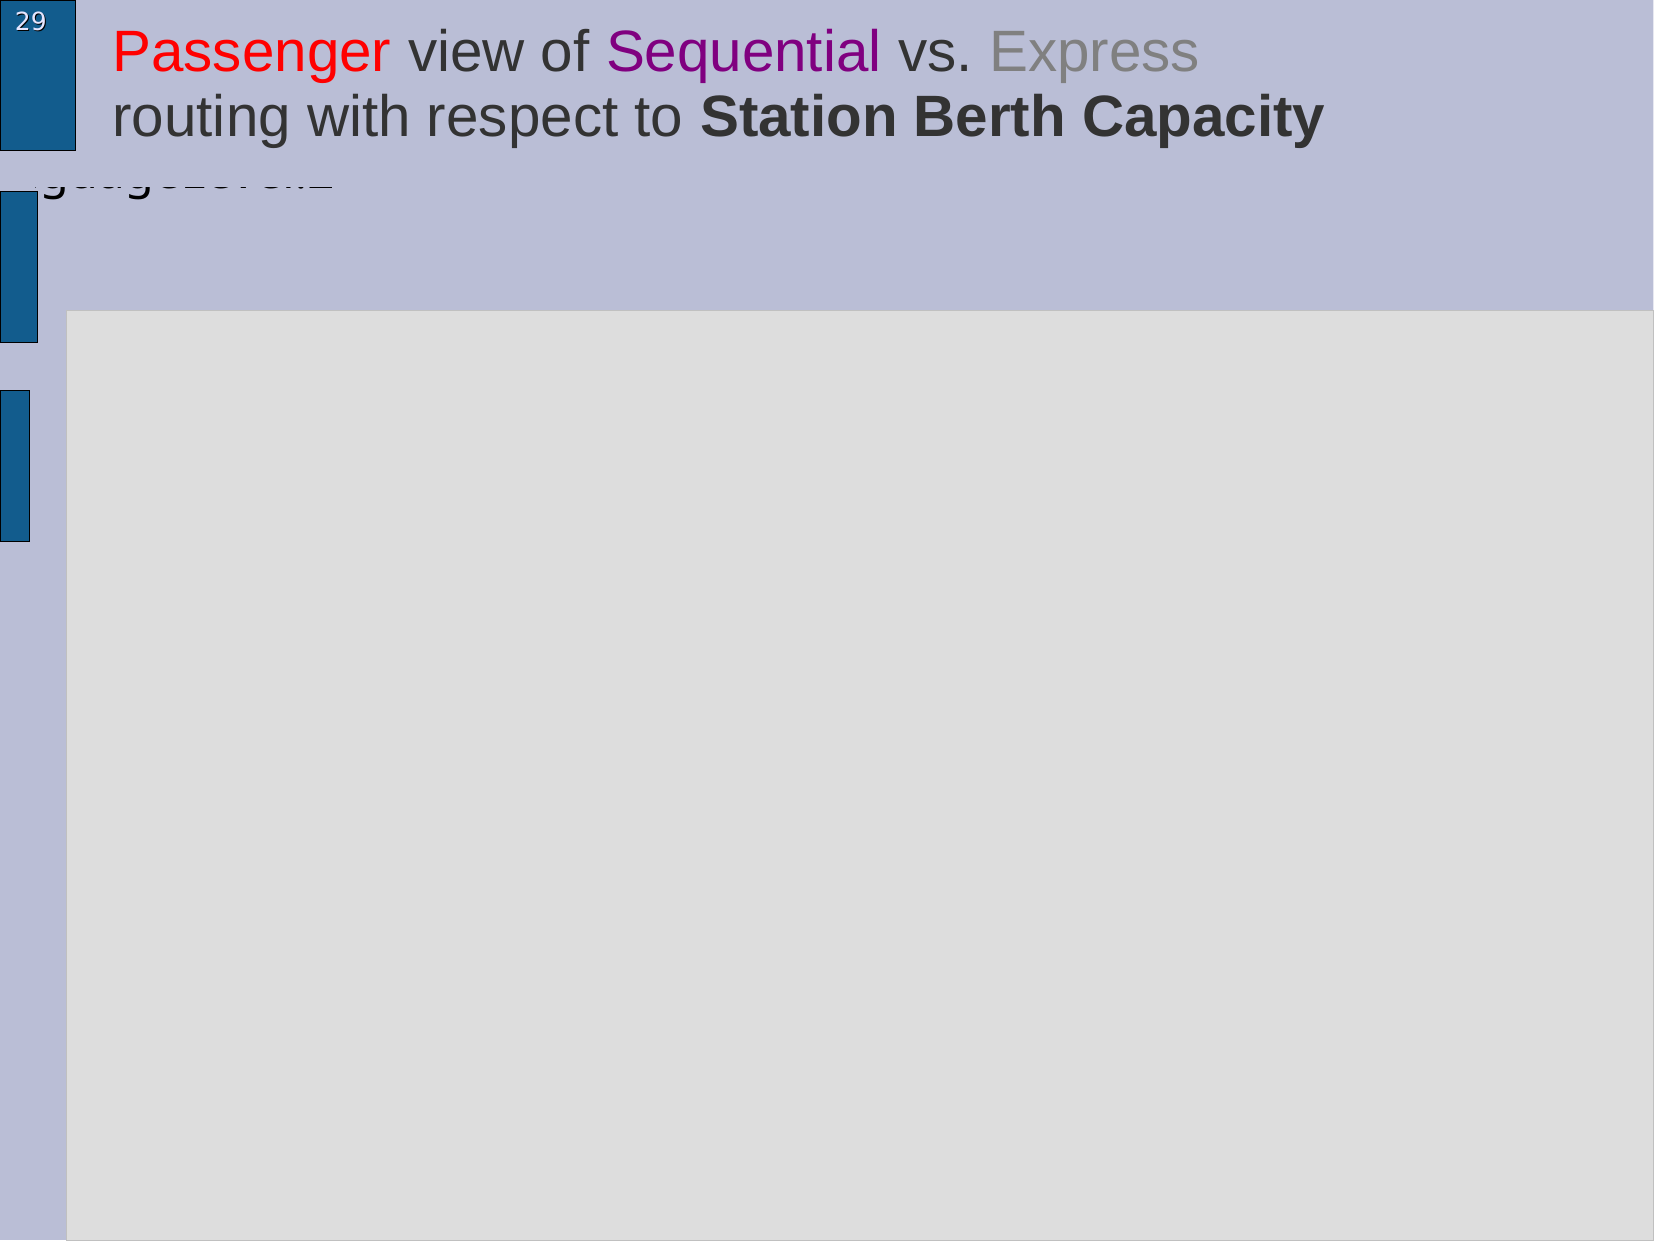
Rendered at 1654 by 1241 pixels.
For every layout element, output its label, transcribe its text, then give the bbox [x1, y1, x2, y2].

title Passenger view of Sequential vs. Express routing with respect to Station Berth Capacity [112, 0, 1613, 187]
picture [35, 187, 1654, 1241]
